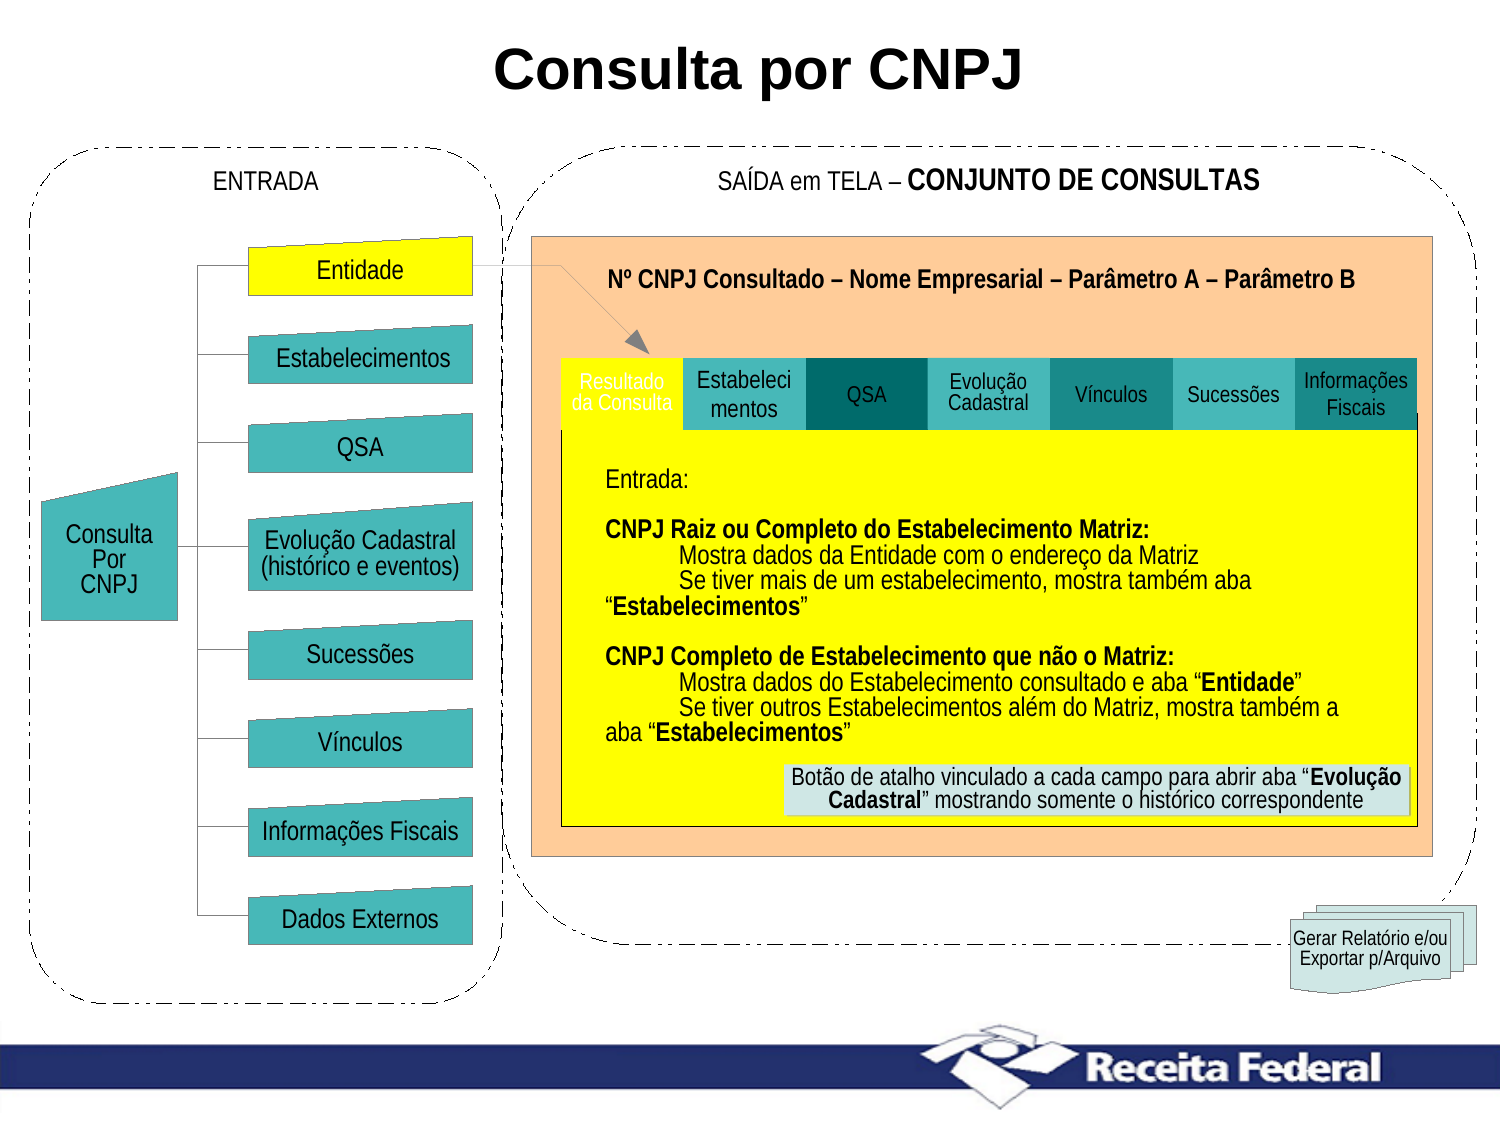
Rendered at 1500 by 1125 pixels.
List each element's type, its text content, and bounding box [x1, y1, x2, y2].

table_header QSA [806, 358, 927, 430]
text_box Evolução Cadastral (histórico e eventos) [248, 501, 473, 591]
text_box Consulta por CNPJ [24, 29, 1477, 110]
table_header Estabelecimentos [683, 358, 806, 430]
text_box Informações Fiscais [248, 797, 473, 857]
text_box ENTRADA [29, 147, 503, 1004]
text_box Evolução Cadastral [927, 357, 1050, 430]
table_header Resultado da Consulta [561, 358, 683, 430]
text_box Estabelecimentos [248, 324, 473, 384]
text_box Gerar Relatório e/ou Exportar p/Arquivo [1290, 905, 1477, 994]
table_header Vínculos [1050, 358, 1173, 430]
table_header Informações Fiscais [1295, 358, 1417, 430]
text_box Vínculos [248, 708, 473, 768]
text_box QSA [248, 413, 473, 473]
text_box Botão de atalho vinculado a cada campo para abrir aba “Evolução Cadastral” mostrando somente o histórico correspondente [784, 764, 1410, 816]
text_box Entidade [248, 236, 473, 296]
text_box Sucessões [248, 620, 473, 680]
text_box Dados Externos [248, 885, 473, 945]
text_box SAÍDA em TELA – CONJUNTO DE CONSULTAS [503, 146, 1477, 945]
chart [0, 1021, 1500, 1113]
table_header Sucessões [1173, 358, 1295, 430]
